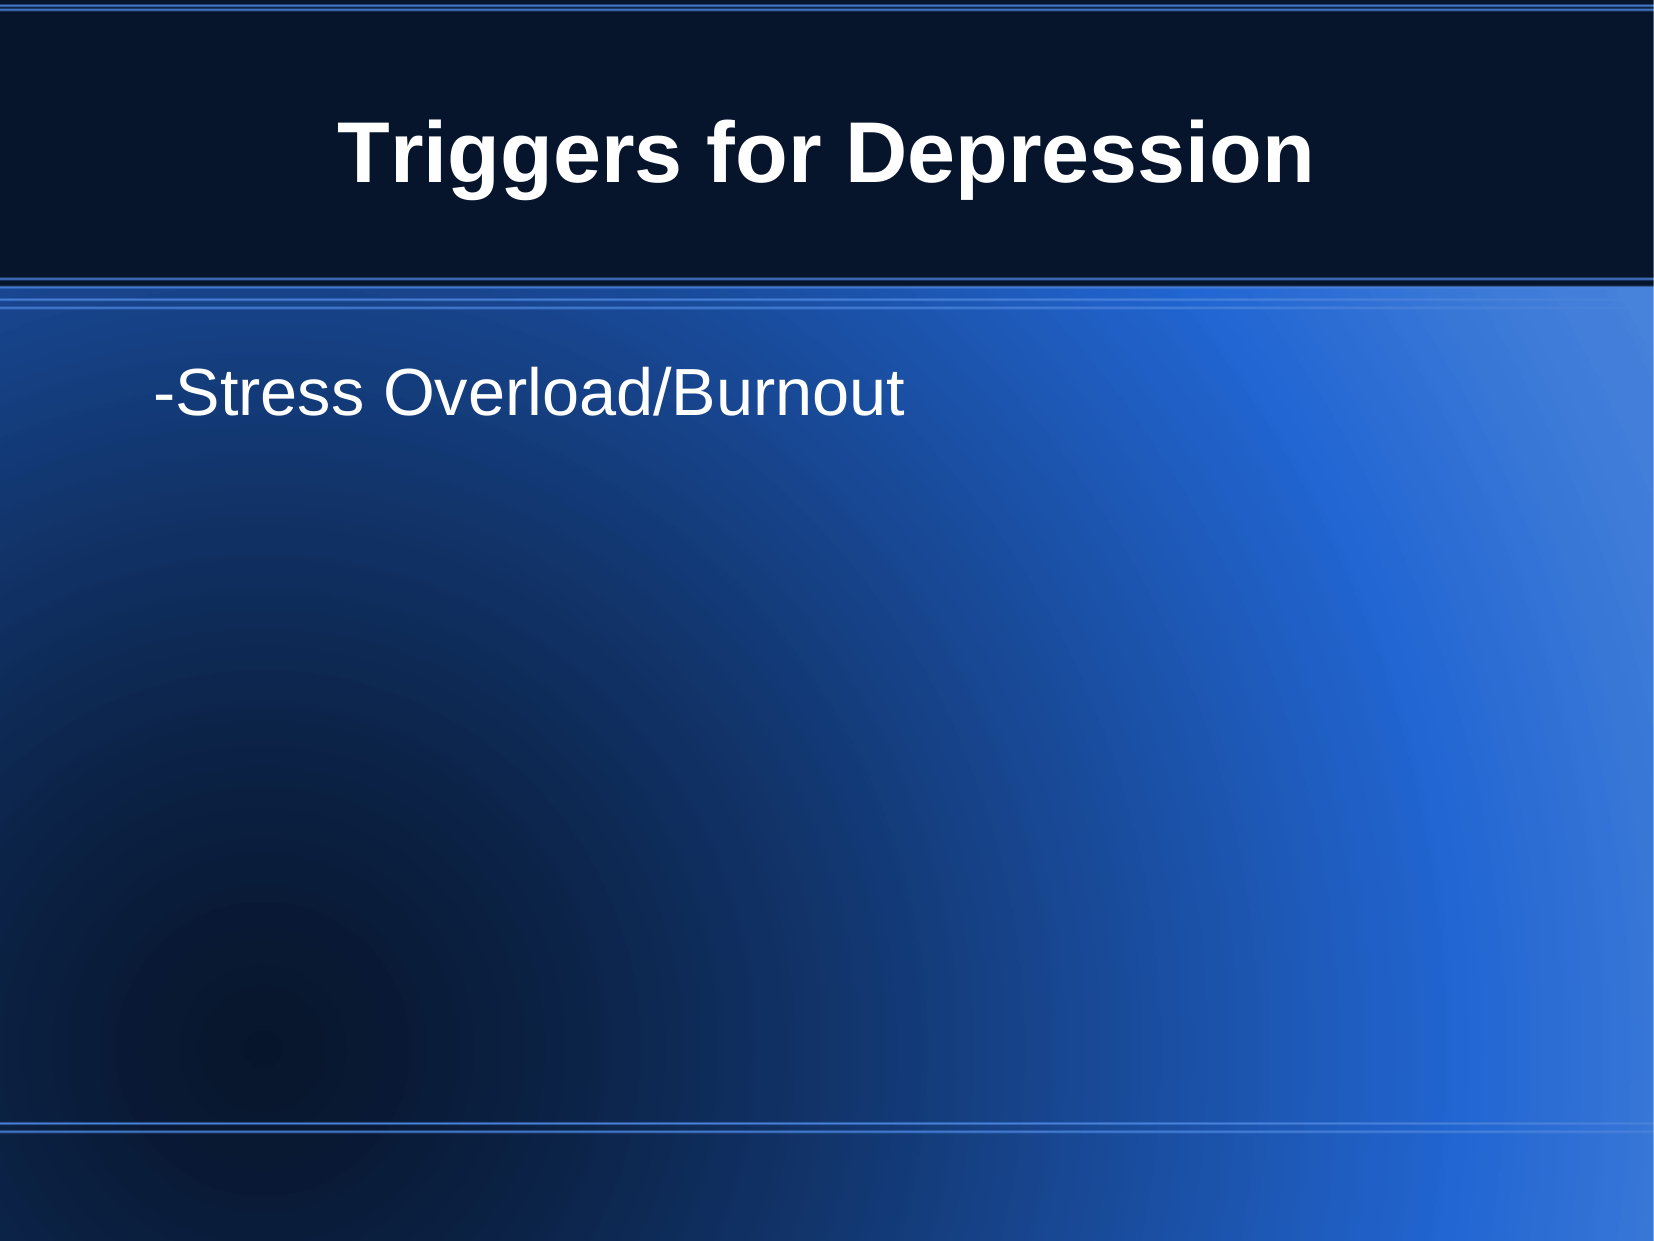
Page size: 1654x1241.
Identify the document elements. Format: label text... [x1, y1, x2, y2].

list -Stress Overload/Burnout [82, 355, 1571, 1058]
title Triggers for Depression [82, 49, 1571, 257]
picture [0, 0, 1654, 1241]
